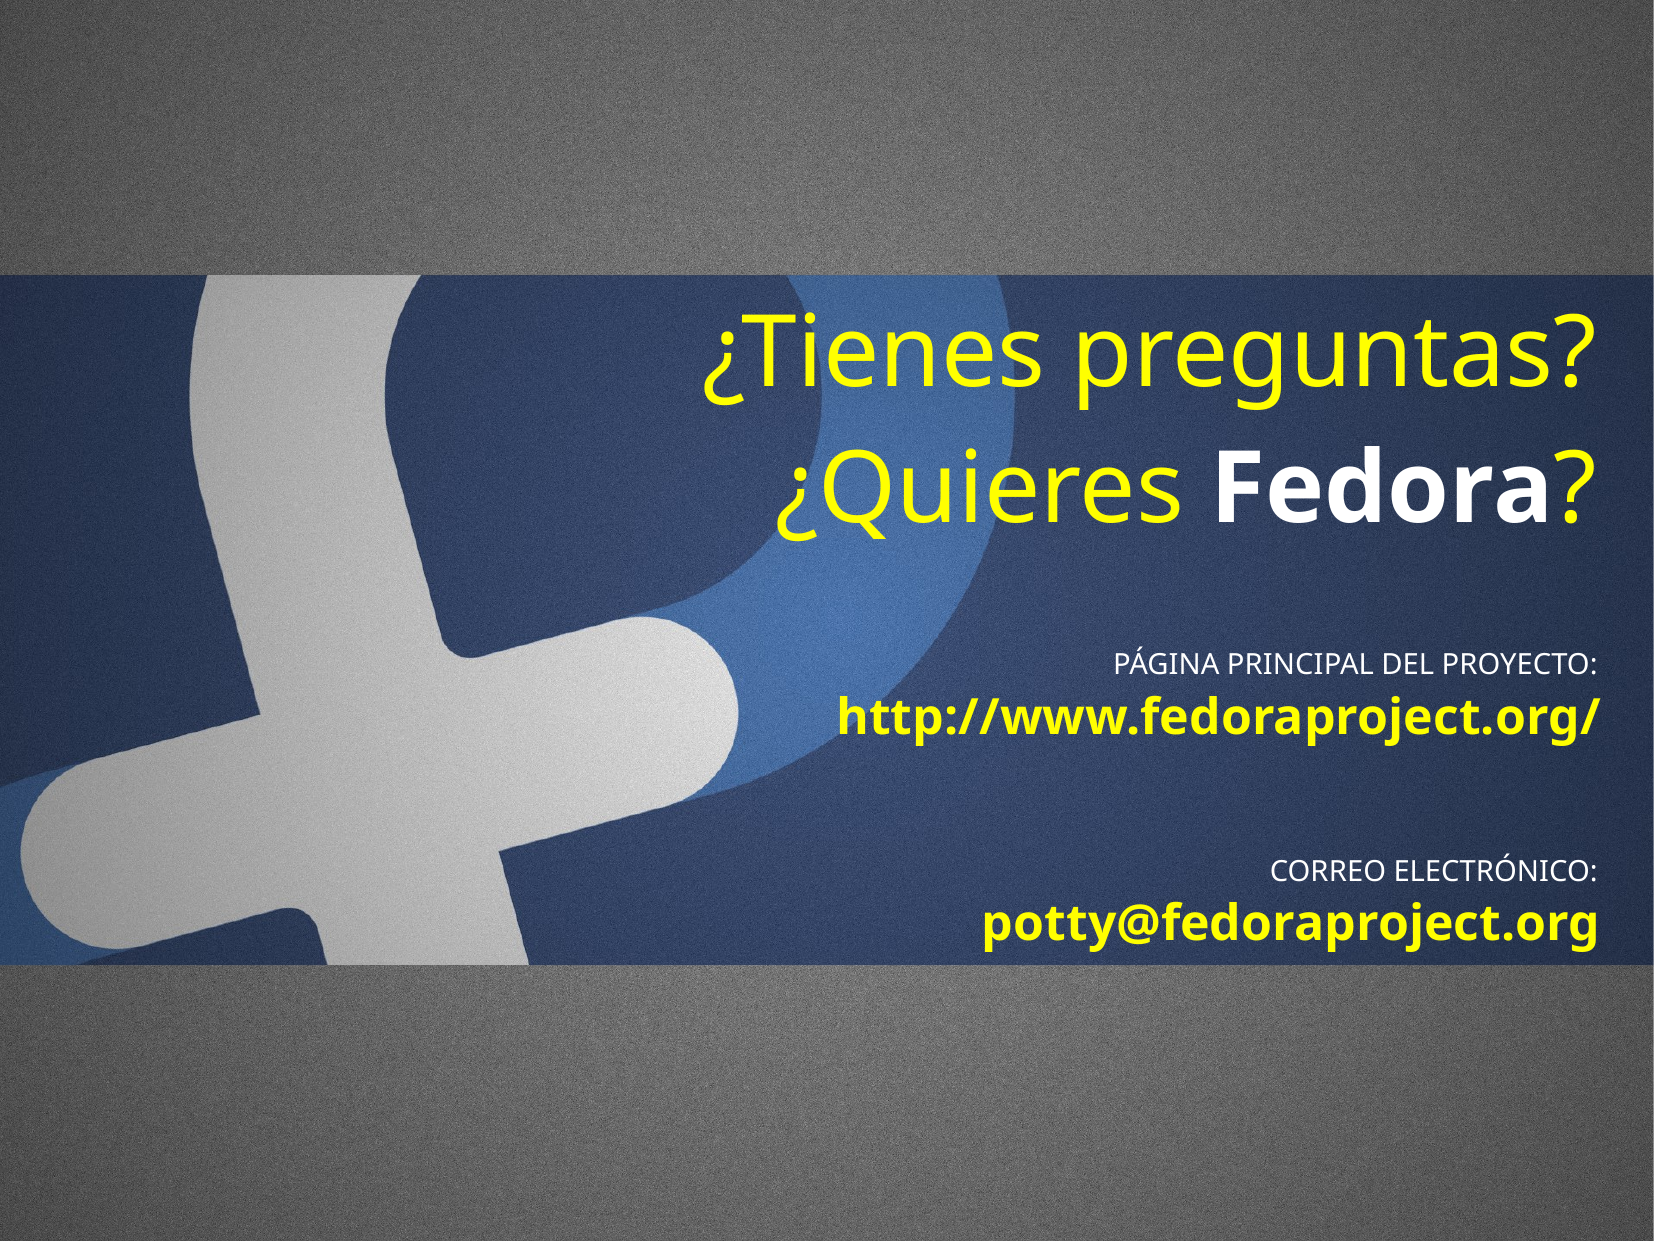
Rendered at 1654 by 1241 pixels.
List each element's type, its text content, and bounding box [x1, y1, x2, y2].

title ¿Tienes preguntas? ¿Quieres Fedora? [22, 316, 1598, 652]
text_box CORREO ELECTRÓNICO: [77, 842, 1613, 891]
picture [0, 0, 1654, 1241]
text_box PÁGINA PRINCIPAL DEL PROYECTO: [77, 636, 1613, 684]
text_box http://www.fedoraproject.org/ [80, 673, 1616, 744]
text_box potty@fedoraproject.org [80, 879, 1616, 951]
